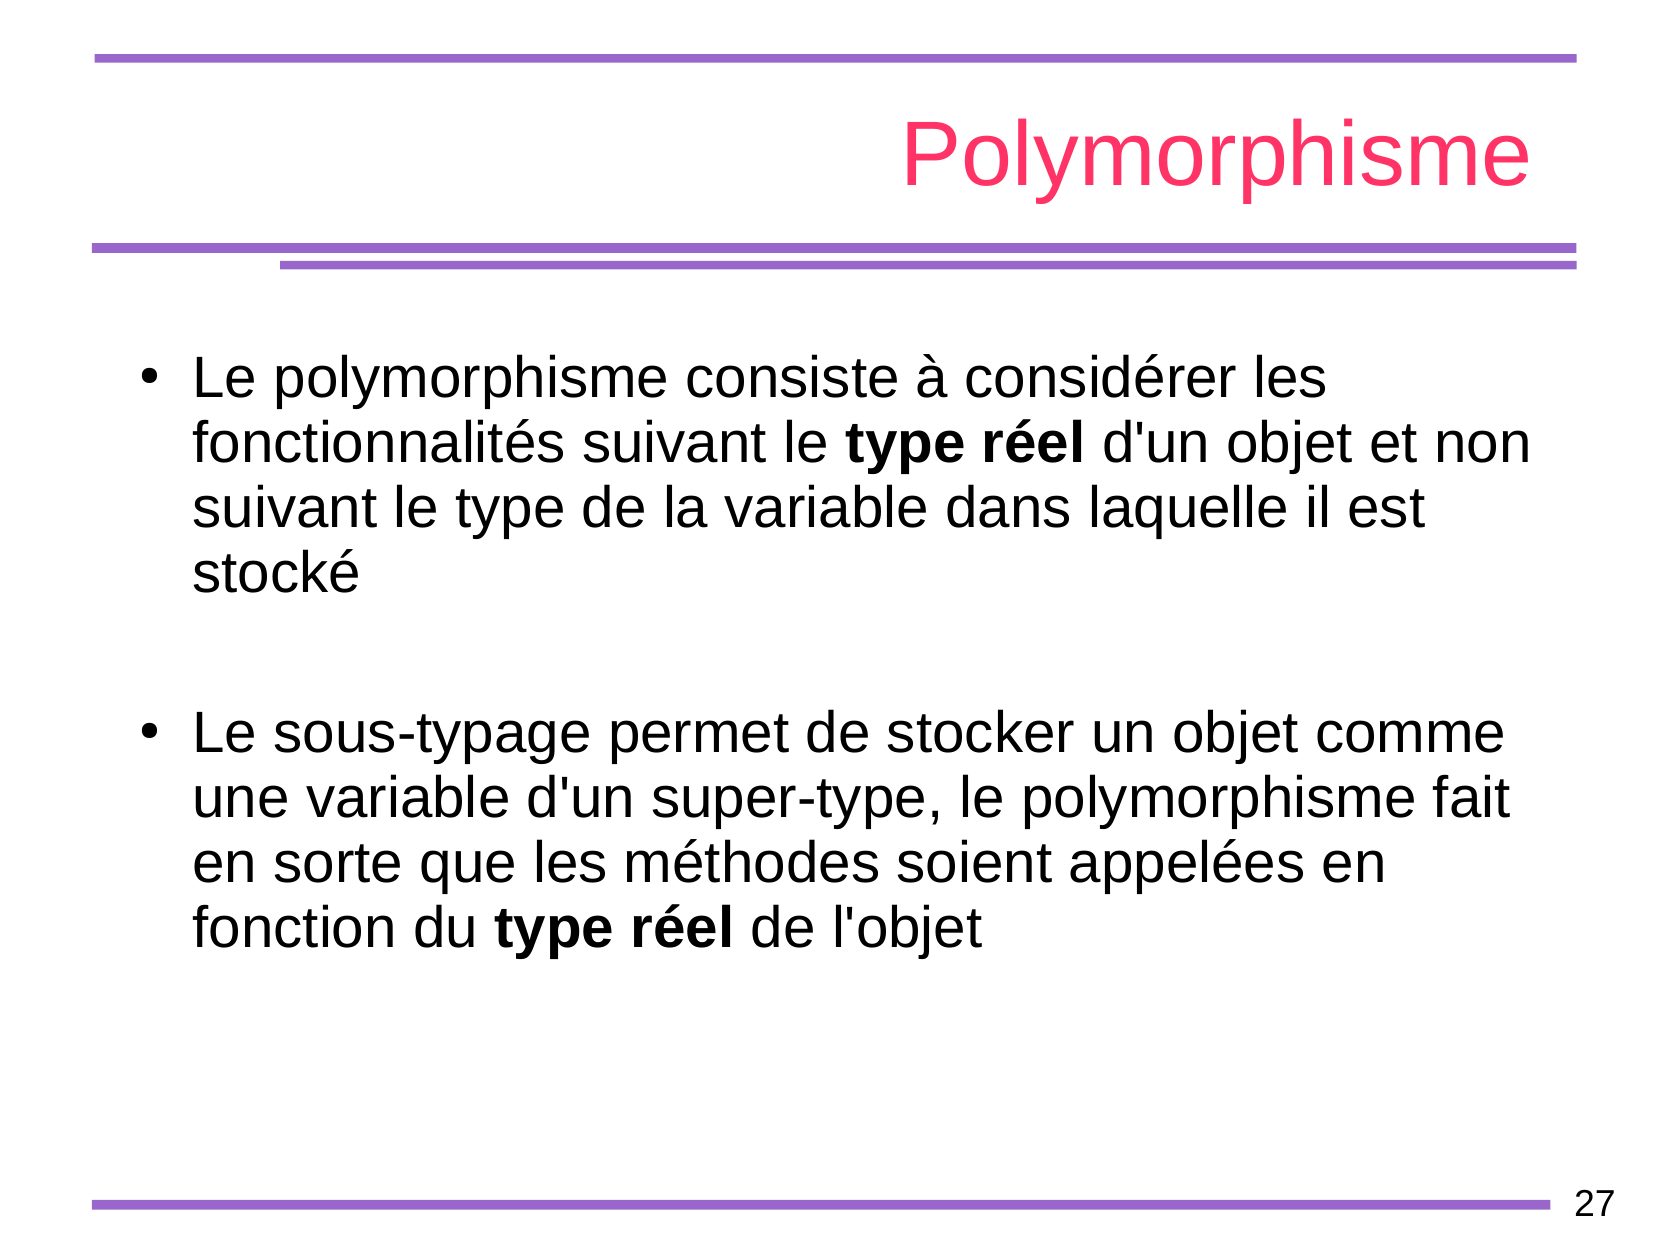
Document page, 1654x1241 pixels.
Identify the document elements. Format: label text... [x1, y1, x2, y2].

title Polymorphisme [121, 49, 1534, 257]
list Le polymorphisme consiste à considérer les fonctionnalités suivant le type réel d'un objet et non suivant le type de la variable dans laquelle il est stocké Le sous-typage permet de stocker un objet comme une variable d'un super-type, le polymorphisme fait en sorte que les méthodes soient appelées en fonction du type réel de l'objet [121, 344, 1534, 1141]
